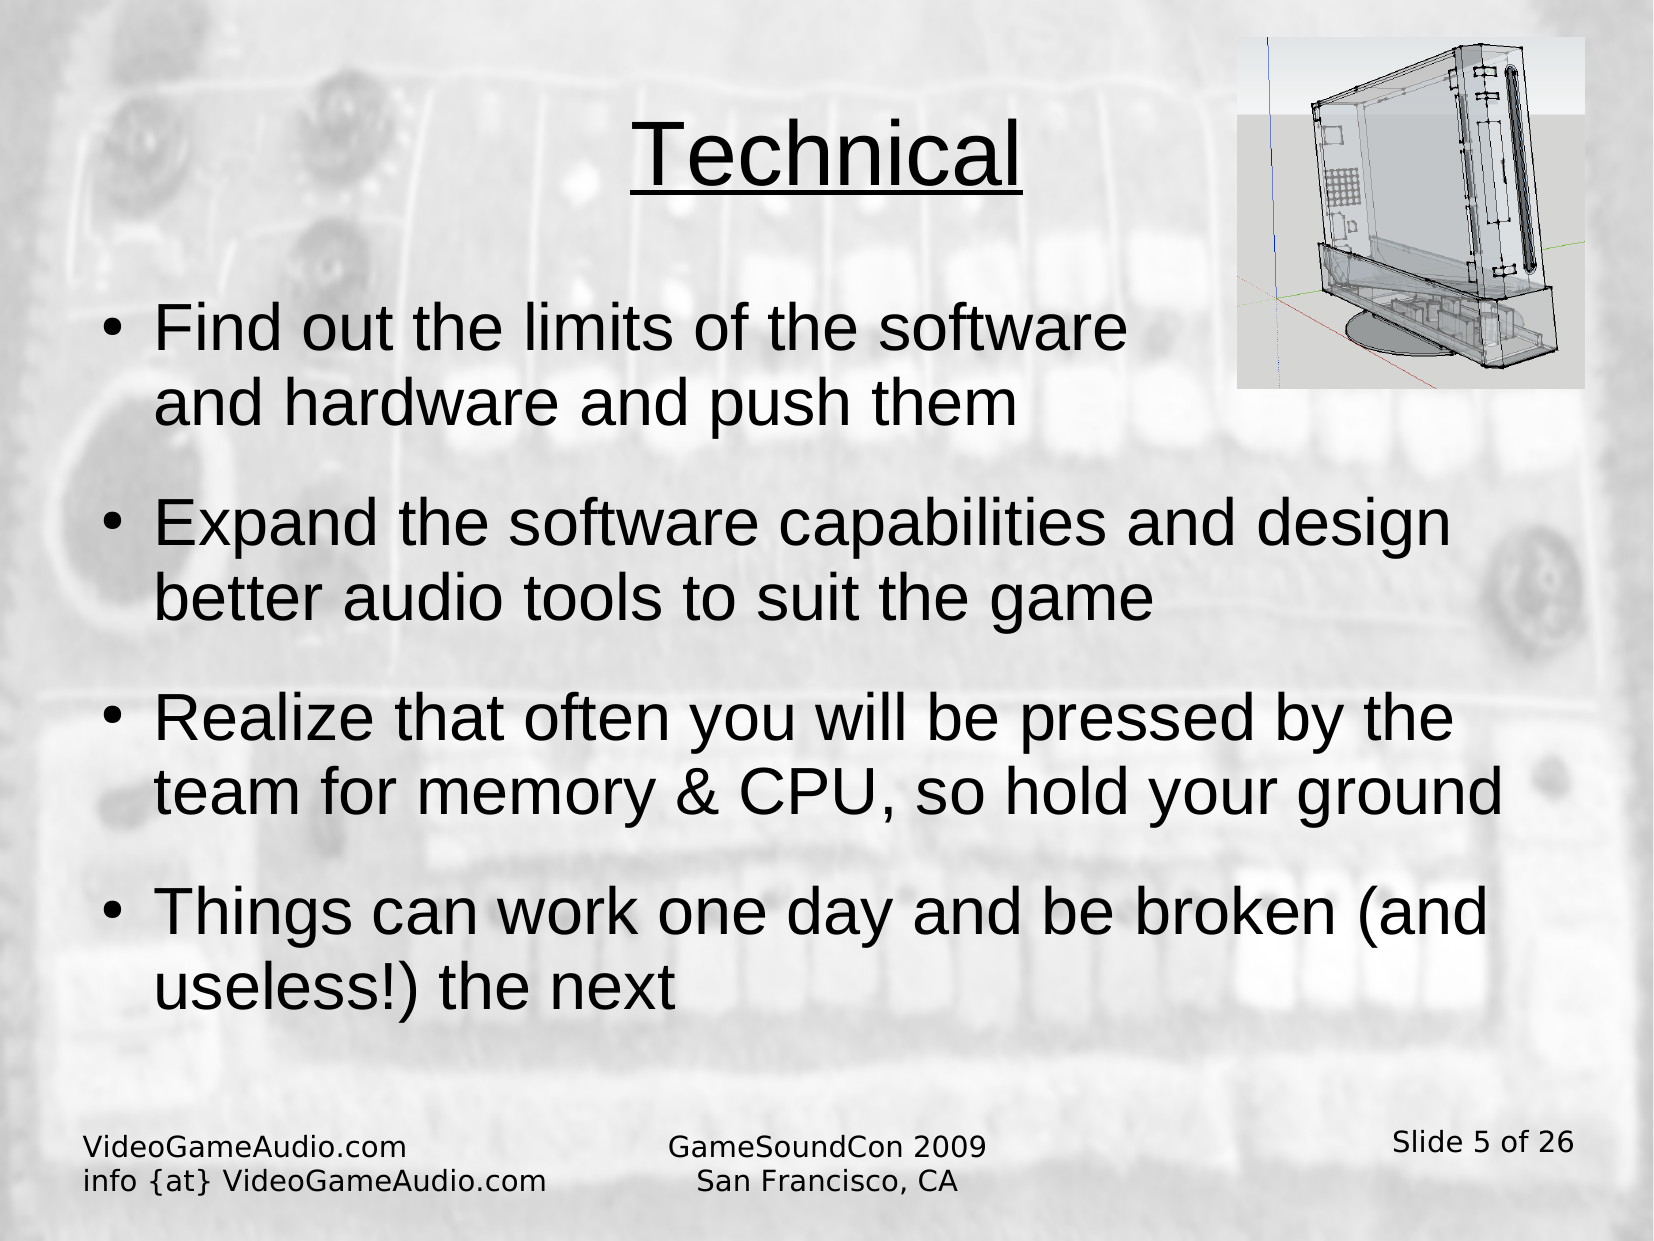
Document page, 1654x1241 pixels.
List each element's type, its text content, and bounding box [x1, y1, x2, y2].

list Find out the limits of the software and hardware and push them Expand the software capabilities and design better audio tools to suit the game Realize that often you will be pressed by the team for memory & CPU, so hold your ground Things can work one day and be broken (and useless!) the next [82, 290, 1572, 1109]
picture [1237, 37, 1585, 389]
title Technical [82, 49, 1237, 257]
